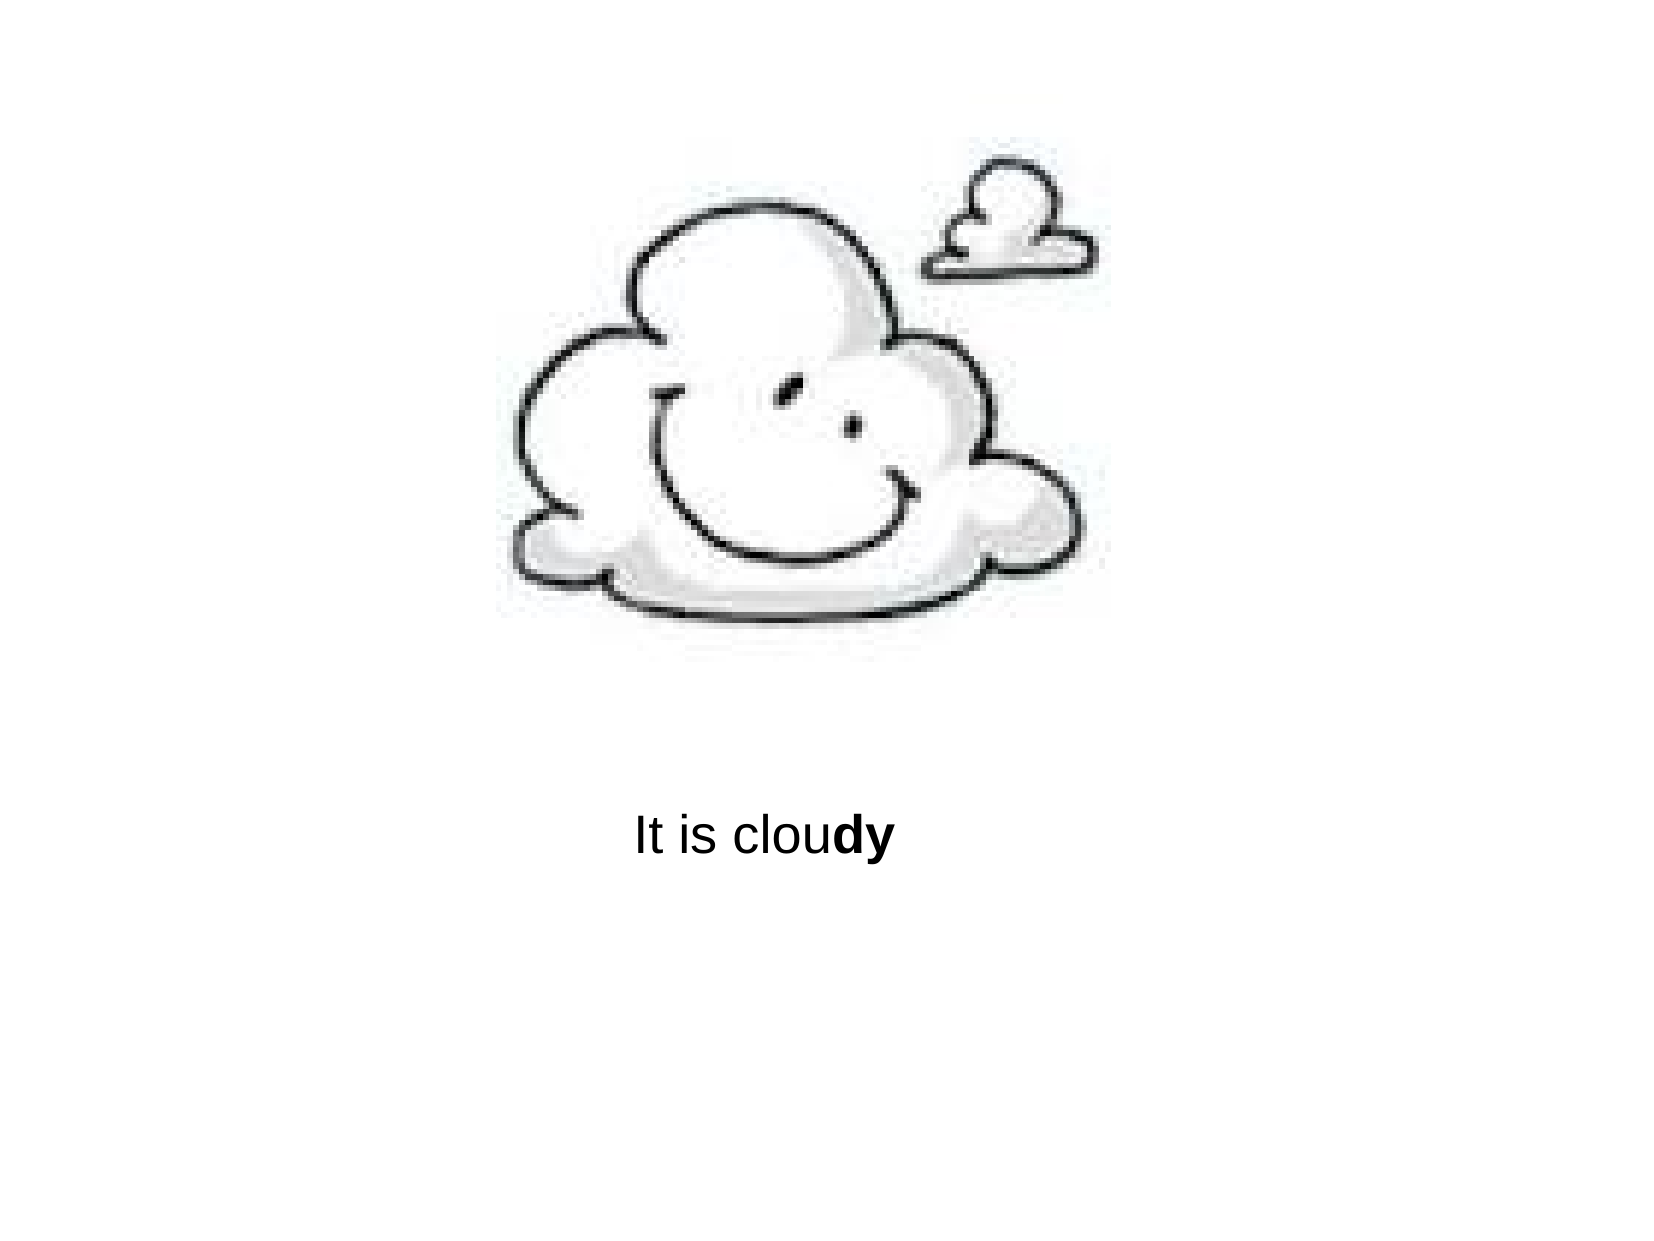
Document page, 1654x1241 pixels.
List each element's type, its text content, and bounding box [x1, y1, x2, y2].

picture [496, 94, 1111, 662]
text_box It is cloudy [618, 797, 911, 873]
